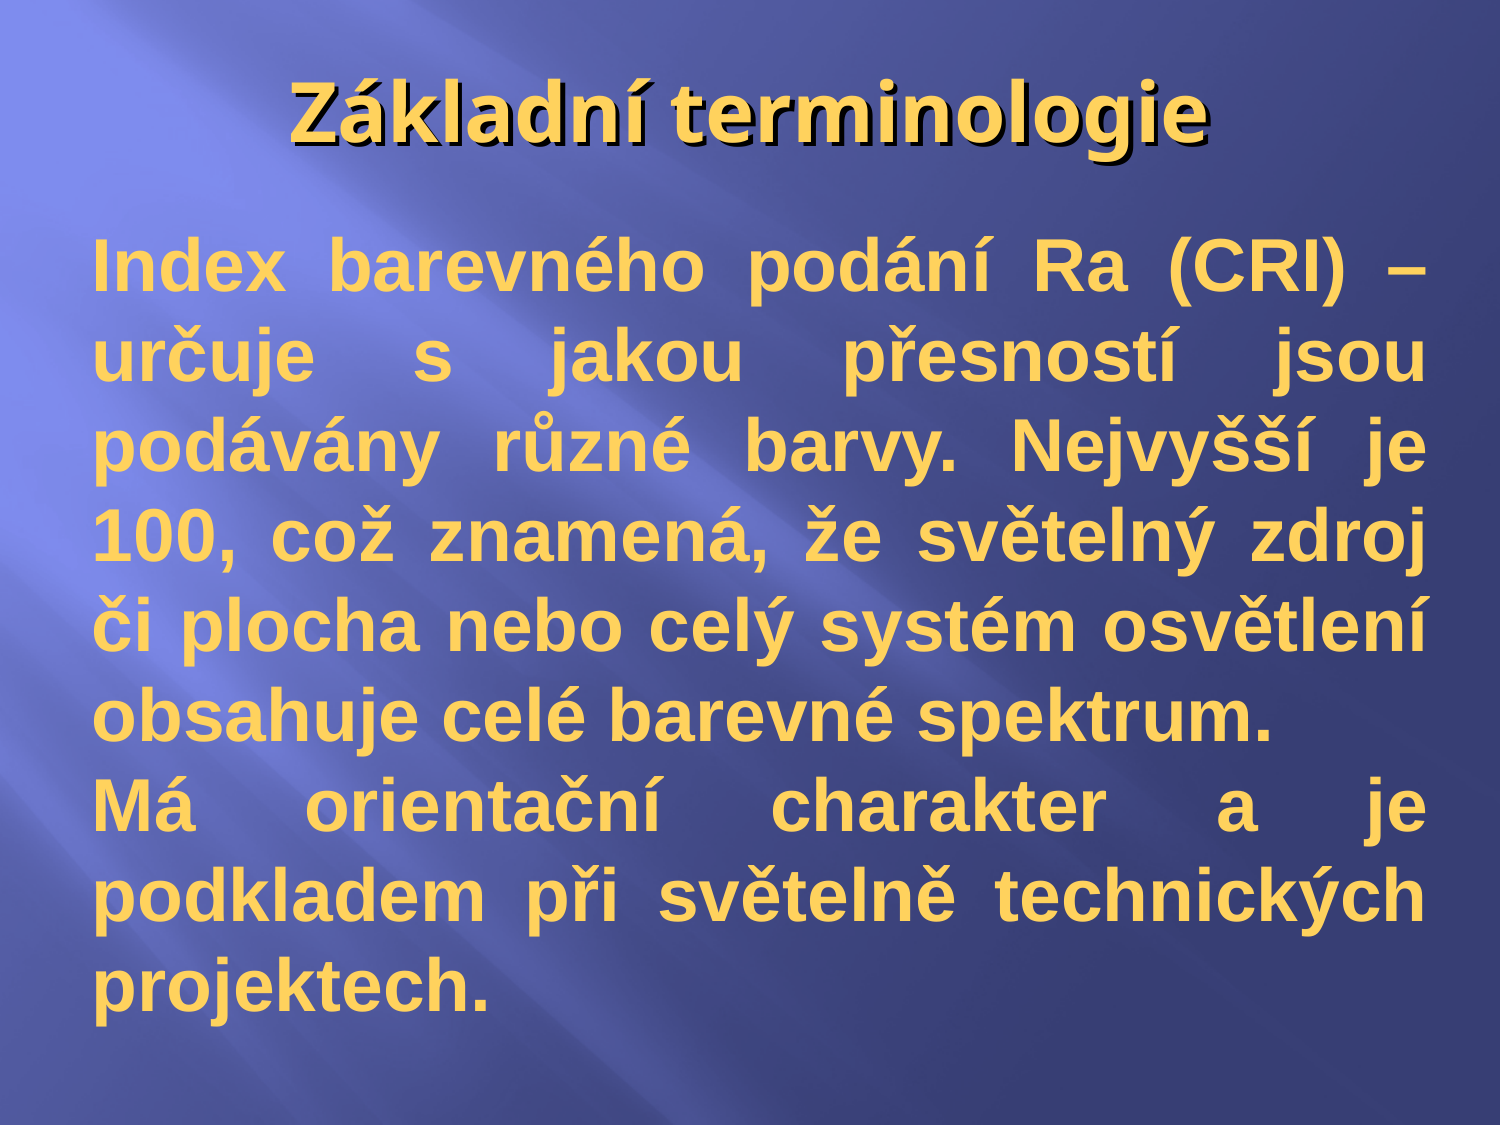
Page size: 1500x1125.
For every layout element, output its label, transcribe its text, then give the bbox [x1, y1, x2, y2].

text_box Index barevného podání Ra (CRI) – určuje s jakou přesností jsou podávány různé barvy. Nejvyšší je 100, což znamená, že světelný zdroj či plocha nebo celý systém osvětlení obsahuje celé barevné spektrum. Má orientační charakter a je podkladem při světelně technických projektech. [76, 172, 1448, 1071]
title Základní terminologie [75, 45, 1426, 173]
